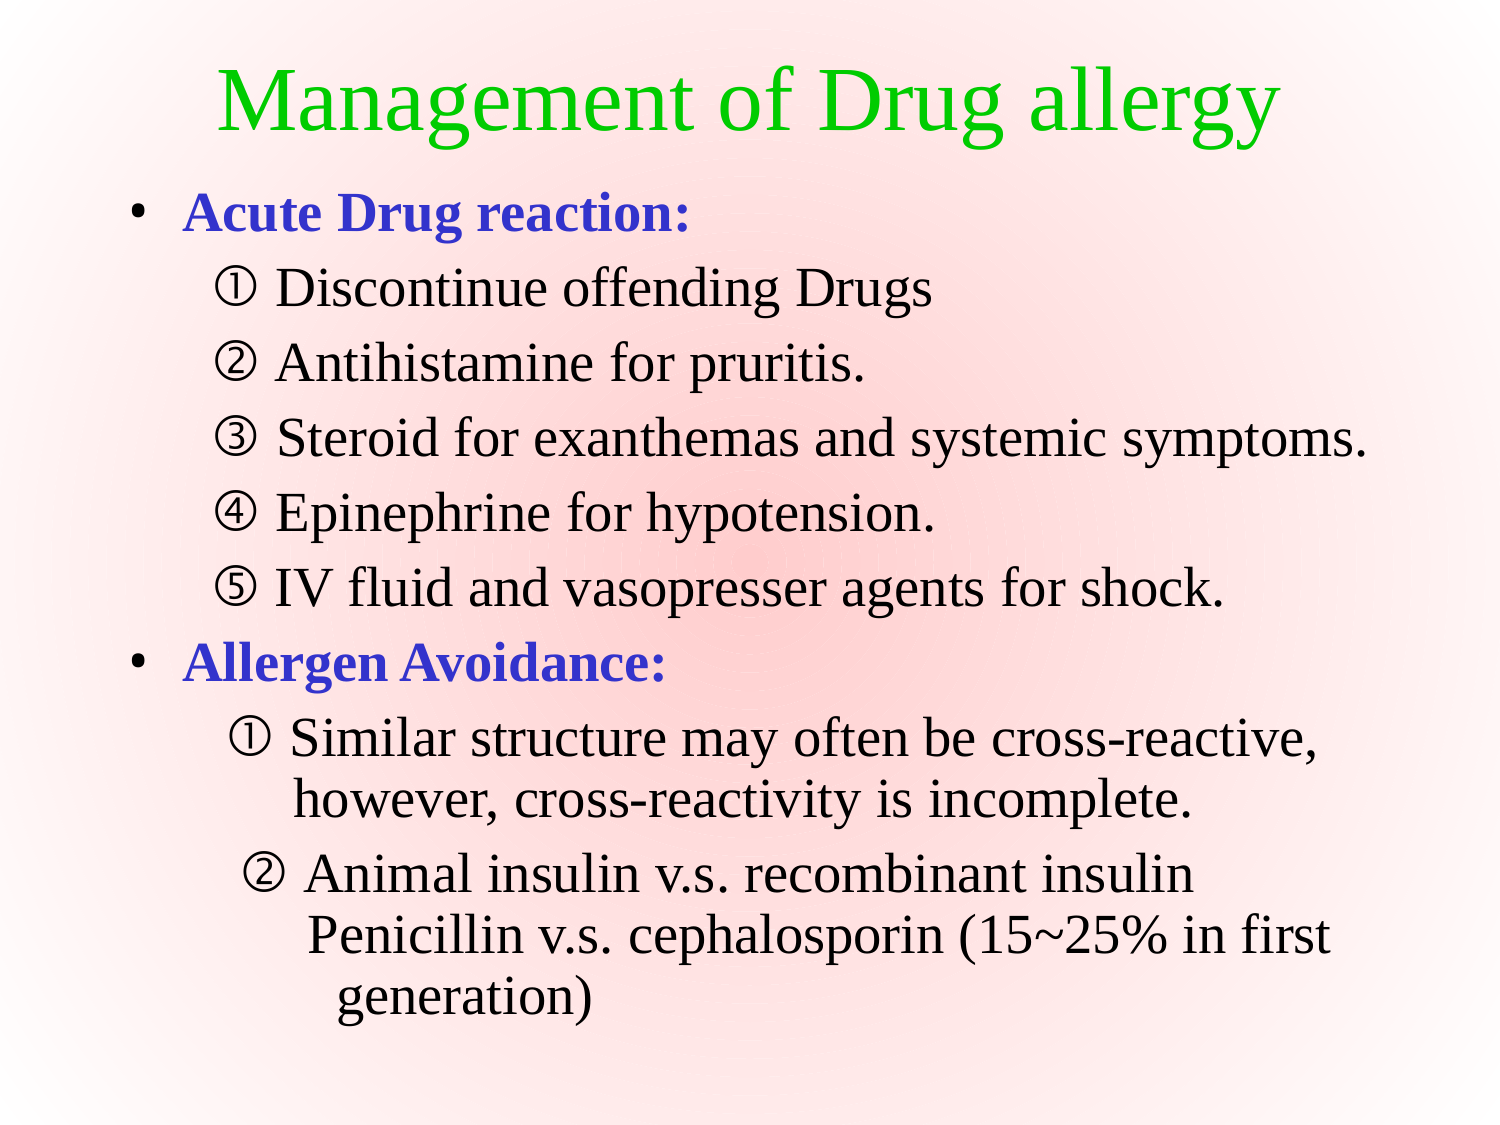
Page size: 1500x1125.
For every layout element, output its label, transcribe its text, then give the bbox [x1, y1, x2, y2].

list Acute Drug reaction:  Discontinue offending Drugs  Antihistamine for pruritis.  Steroid for exanthemas and systemic symptoms.  Epinephrine for hypotension.  IV fluid and vasopresser agents for shock. Allergen Avoidance:  Similar structure may often be cross-reactive, however, cross-reactivity is incomplete.  Animal insulin v.s. recombinant insulin Penicillin v.s. cephalosporin (15~25% in first generation) [112, 174, 1388, 1063]
title Management of Drug allergy [112, 0, 1388, 174]
